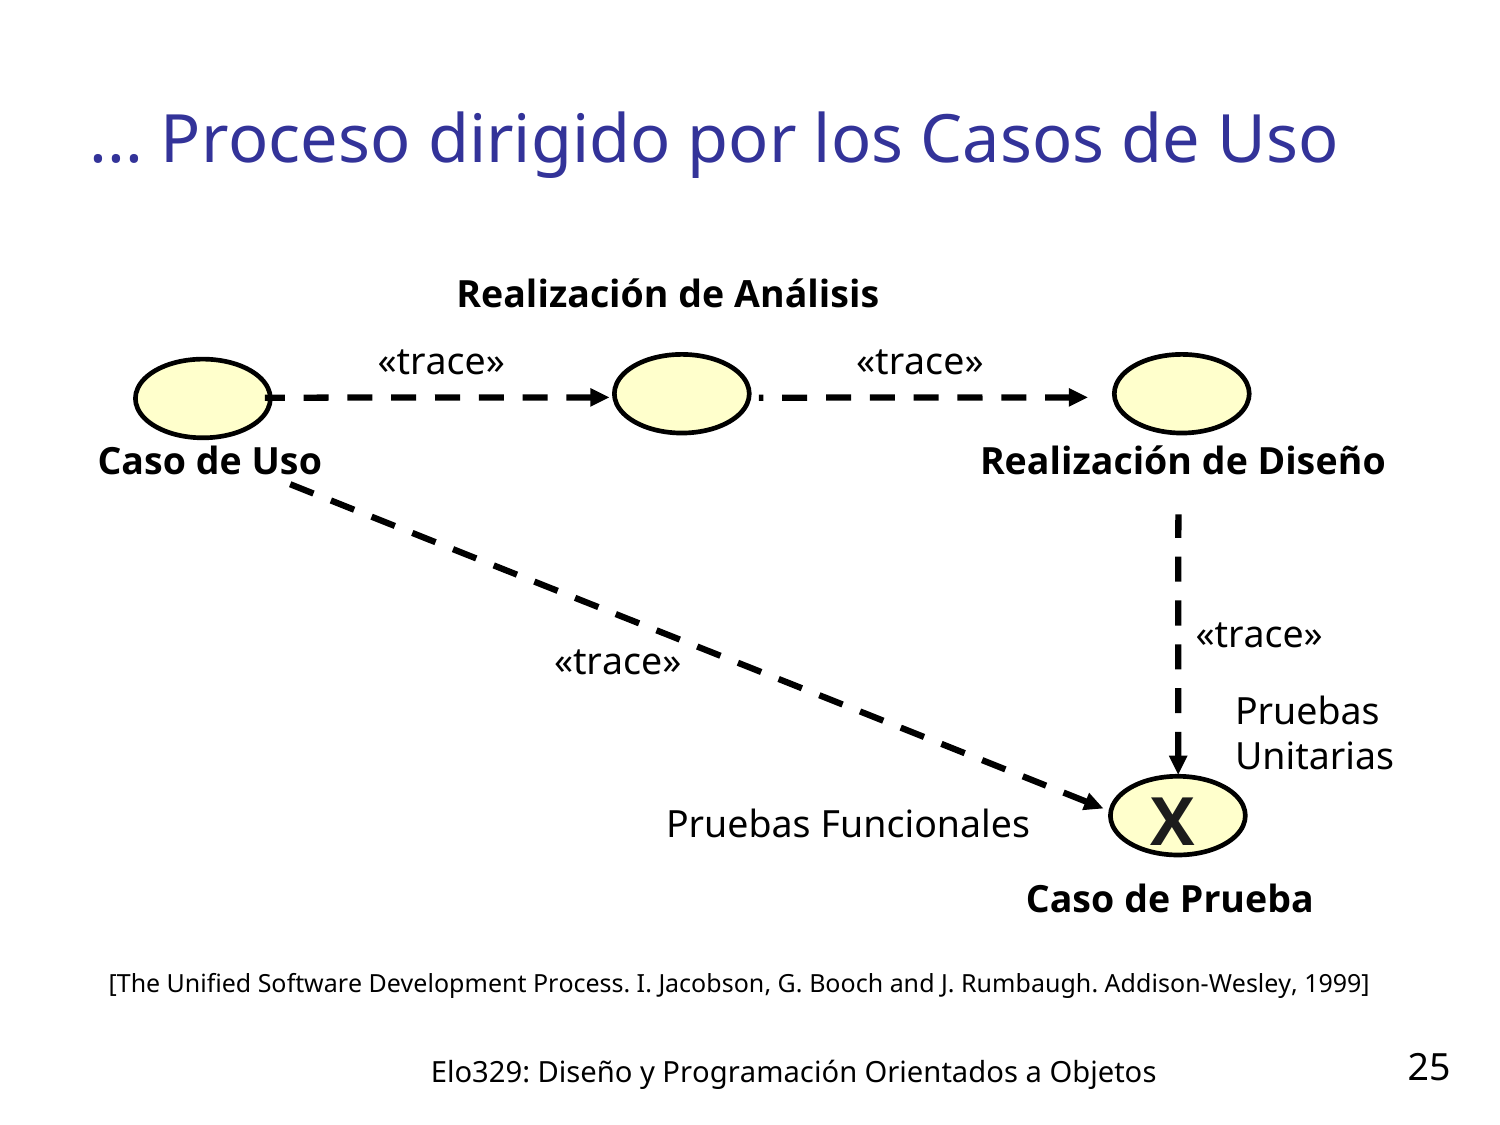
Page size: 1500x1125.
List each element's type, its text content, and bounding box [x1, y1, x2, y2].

text_box [1210, 781, 1246, 851]
text_box «trace» [362, 329, 520, 391]
text_box Pruebas Unitarias [1220, 679, 1410, 785]
text_box «trace» [841, 329, 999, 391]
text_box Pruebas Funcionales [651, 791, 1046, 853]
text_box [The Unified Software Development Process. I. Jacobson, G. Booch and J. Rumbaugh. Addison-Wesley, 1999] [93, 960, 1394, 1006]
text_box Caso de Prueba [1011, 866, 1330, 928]
text_box Realización de Análisis [441, 262, 895, 323]
text_box [135, 359, 271, 429]
title ... Proceso dirigido por los Casos de Uso [75, 10, 1426, 188]
text_box Realización de Diseño [965, 429, 1402, 490]
text_box «trace» [539, 629, 697, 690]
text_box [1110, 785, 1135, 846]
text_box [1114, 354, 1250, 434]
text_box [614, 354, 750, 434]
text_box Caso de Uso [82, 429, 337, 490]
text_box X [1135, 771, 1210, 867]
text_box «trace» [1180, 602, 1338, 663]
